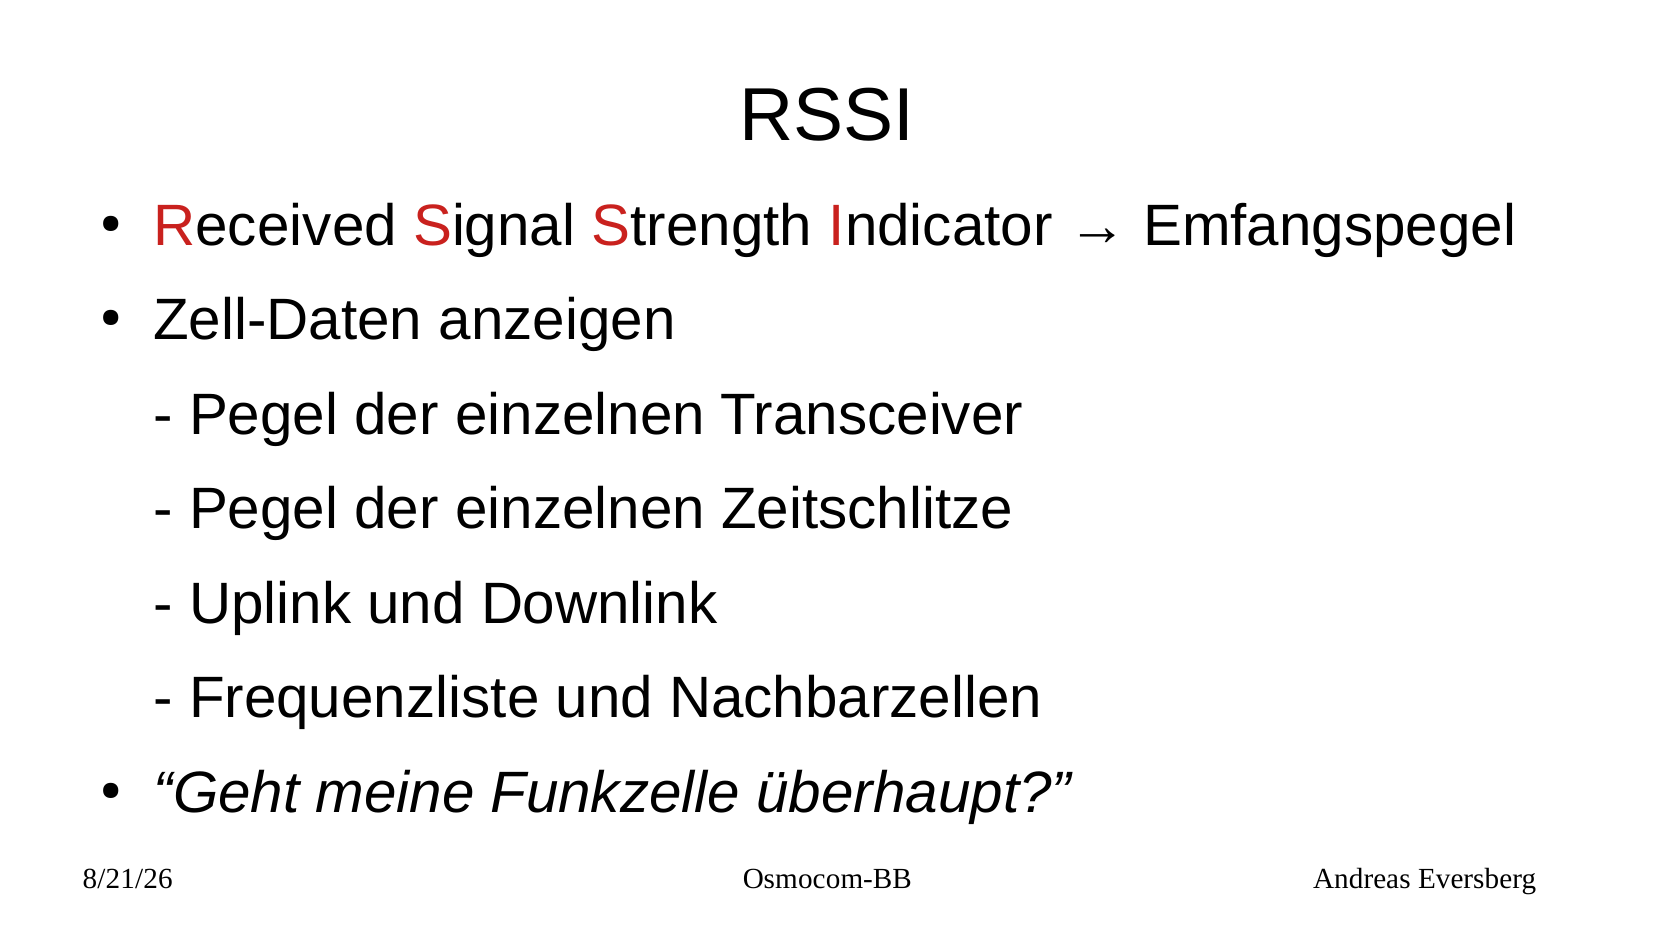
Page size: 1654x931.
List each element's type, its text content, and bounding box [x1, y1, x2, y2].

title RSSI [82, 37, 1571, 192]
list Received Signal Strength Indicator → Emfangspegel Zell-Daten anzeigen - Pegel der einzelnen Transceiver - Pegel der einzelnen Zeitschlitze - Uplink und Downlink - Frequenzliste und Nachbarzellen “Geht meine Funkzelle überhaupt?” [82, 192, 1571, 826]
